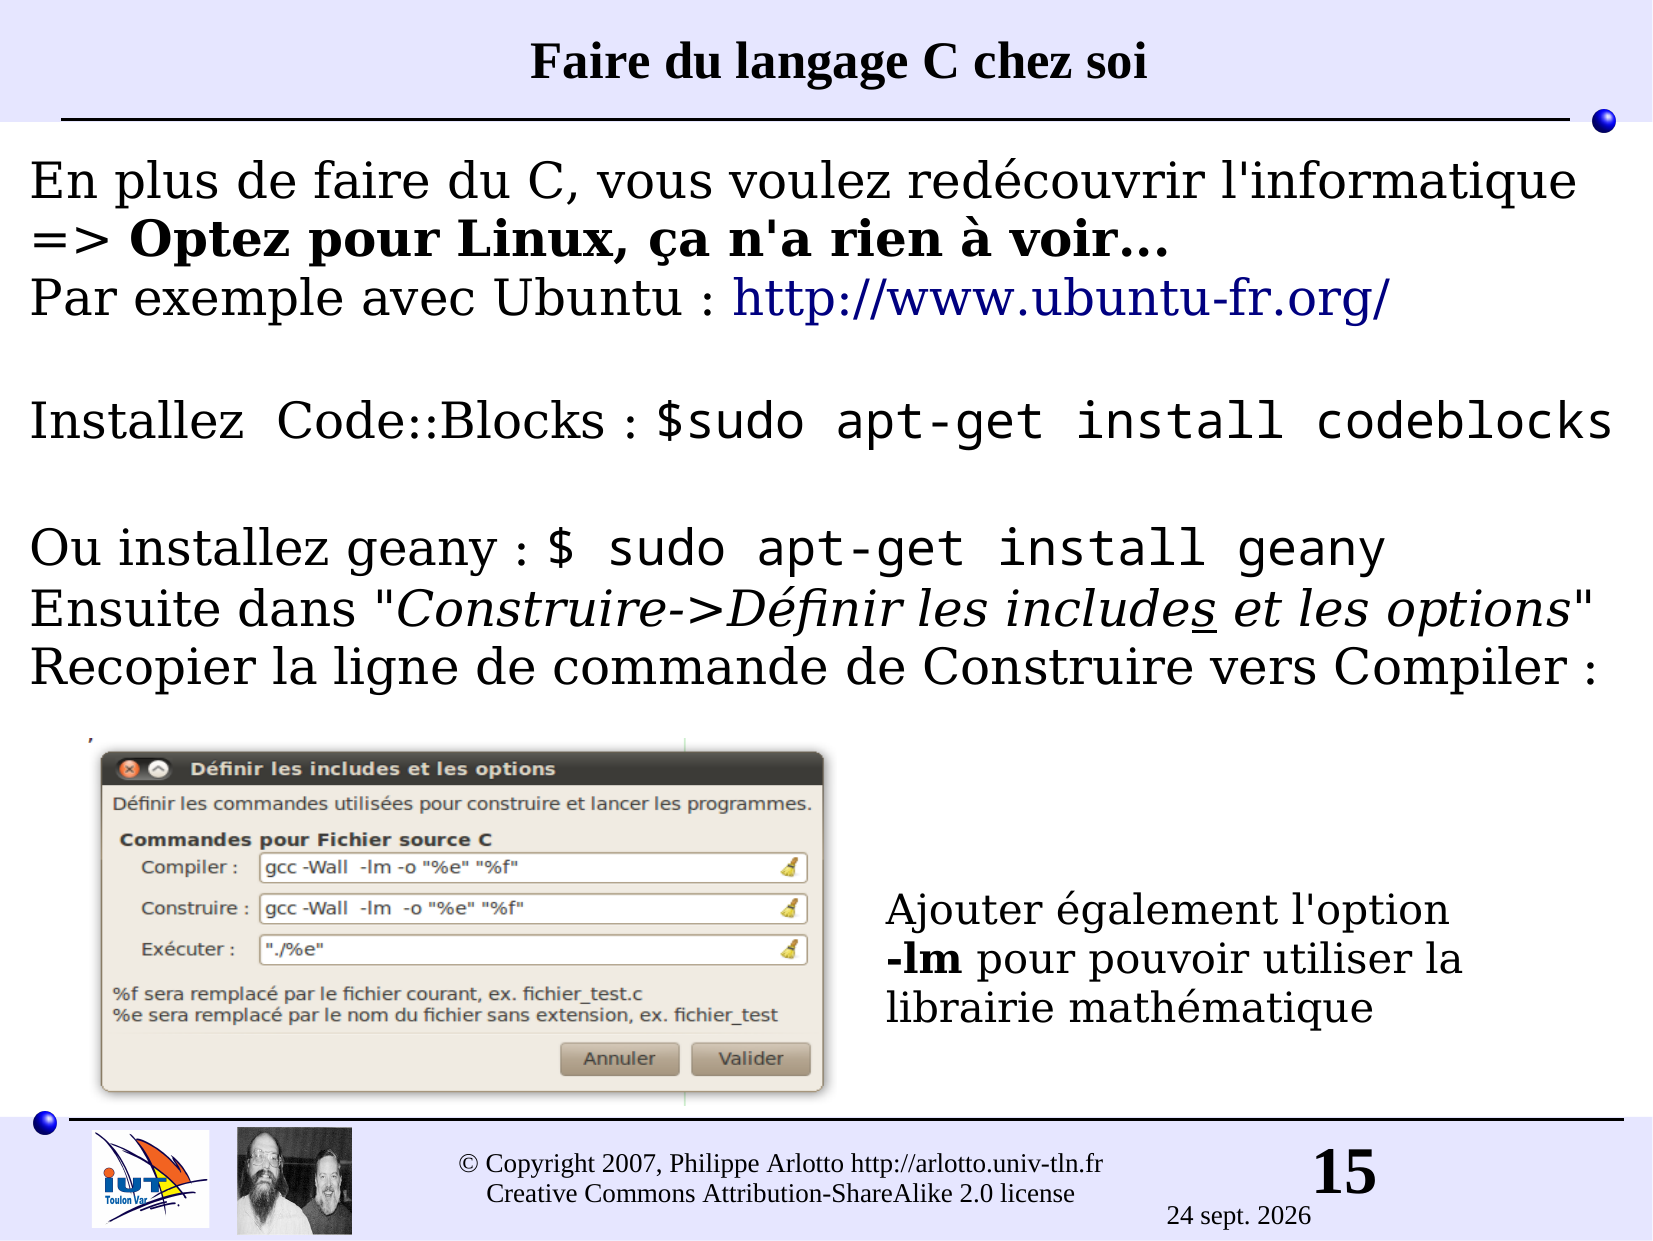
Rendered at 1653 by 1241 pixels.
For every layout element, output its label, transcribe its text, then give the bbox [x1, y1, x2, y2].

text_box En plus de faire du C, vous voulez redécouvrir l'informatique => Optez pour Linux, ça n'a rien à voir... Par exemple avec Ubuntu : http://www.ubuntu-fr.org/ Installez Code::Blocks : $sudo apt-get install codeblocks Ou installez geany : $ sudo apt-get install geany Ensuite dans "Construire->Définir les includes et les options" Recopier la ligne de commande de Construire vers Compiler : [29, 151, 1625, 800]
picture [237, 1127, 352, 1235]
picture [88, 800, 837, 1106]
text_box Ajouter également l'option -lm pour pouvoir utiliser la librairie mathématique [885, 886, 1476, 1034]
title Faire du langage C chez soi [95, 14, 1585, 107]
